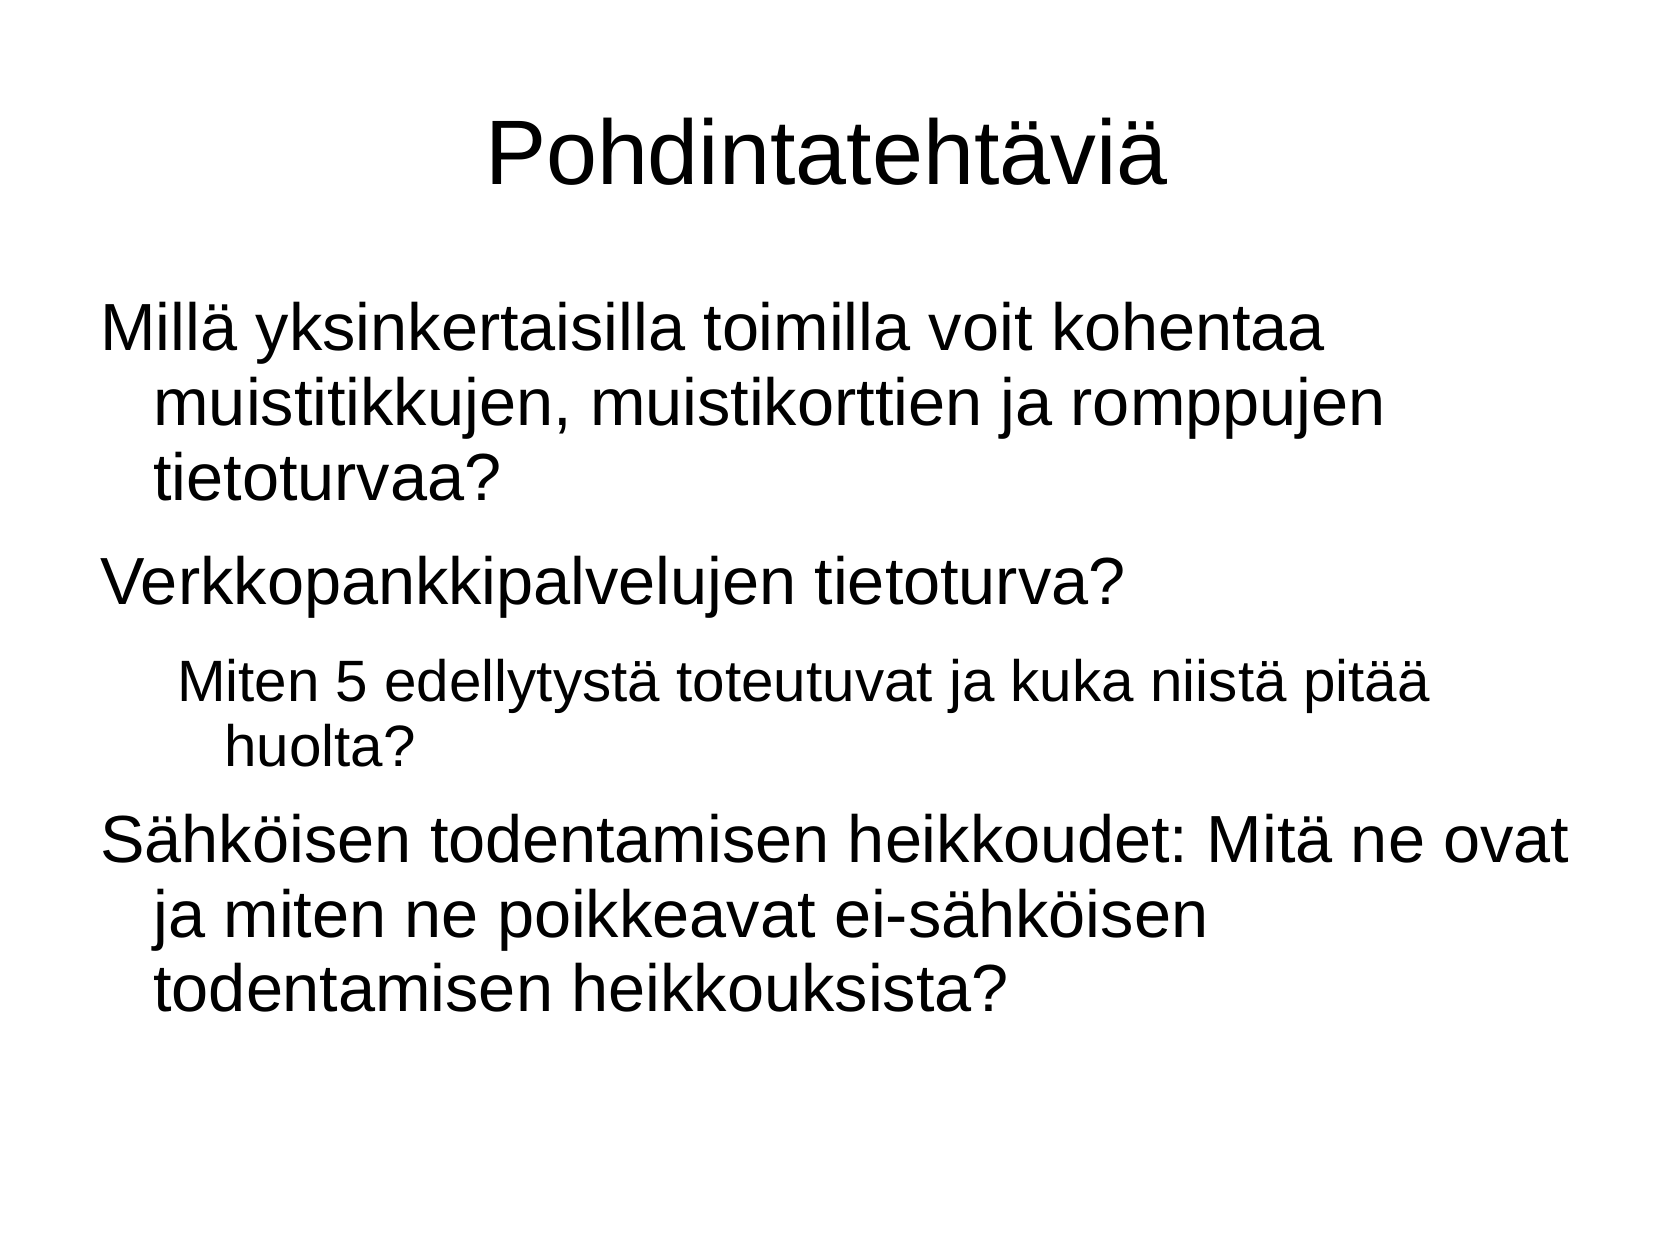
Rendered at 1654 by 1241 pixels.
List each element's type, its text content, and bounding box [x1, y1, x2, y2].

title Pohdintatehtäviä [82, 56, 1571, 250]
list Millä yksinkertaisilla toimilla voit kohentaa muistitikkujen, muistikorttien ja romppujen tietoturvaa? Verkkopankkipalvelujen tietoturva? Miten 5 edellytystä toteutuvat ja kuka niistä pitää huolta? Sähköisen todentamisen heikkoudet: Mitä ne ovat ja miten ne poikkeavat ei-sähköisen todentamisen heikkouksista? [82, 290, 1571, 1094]
